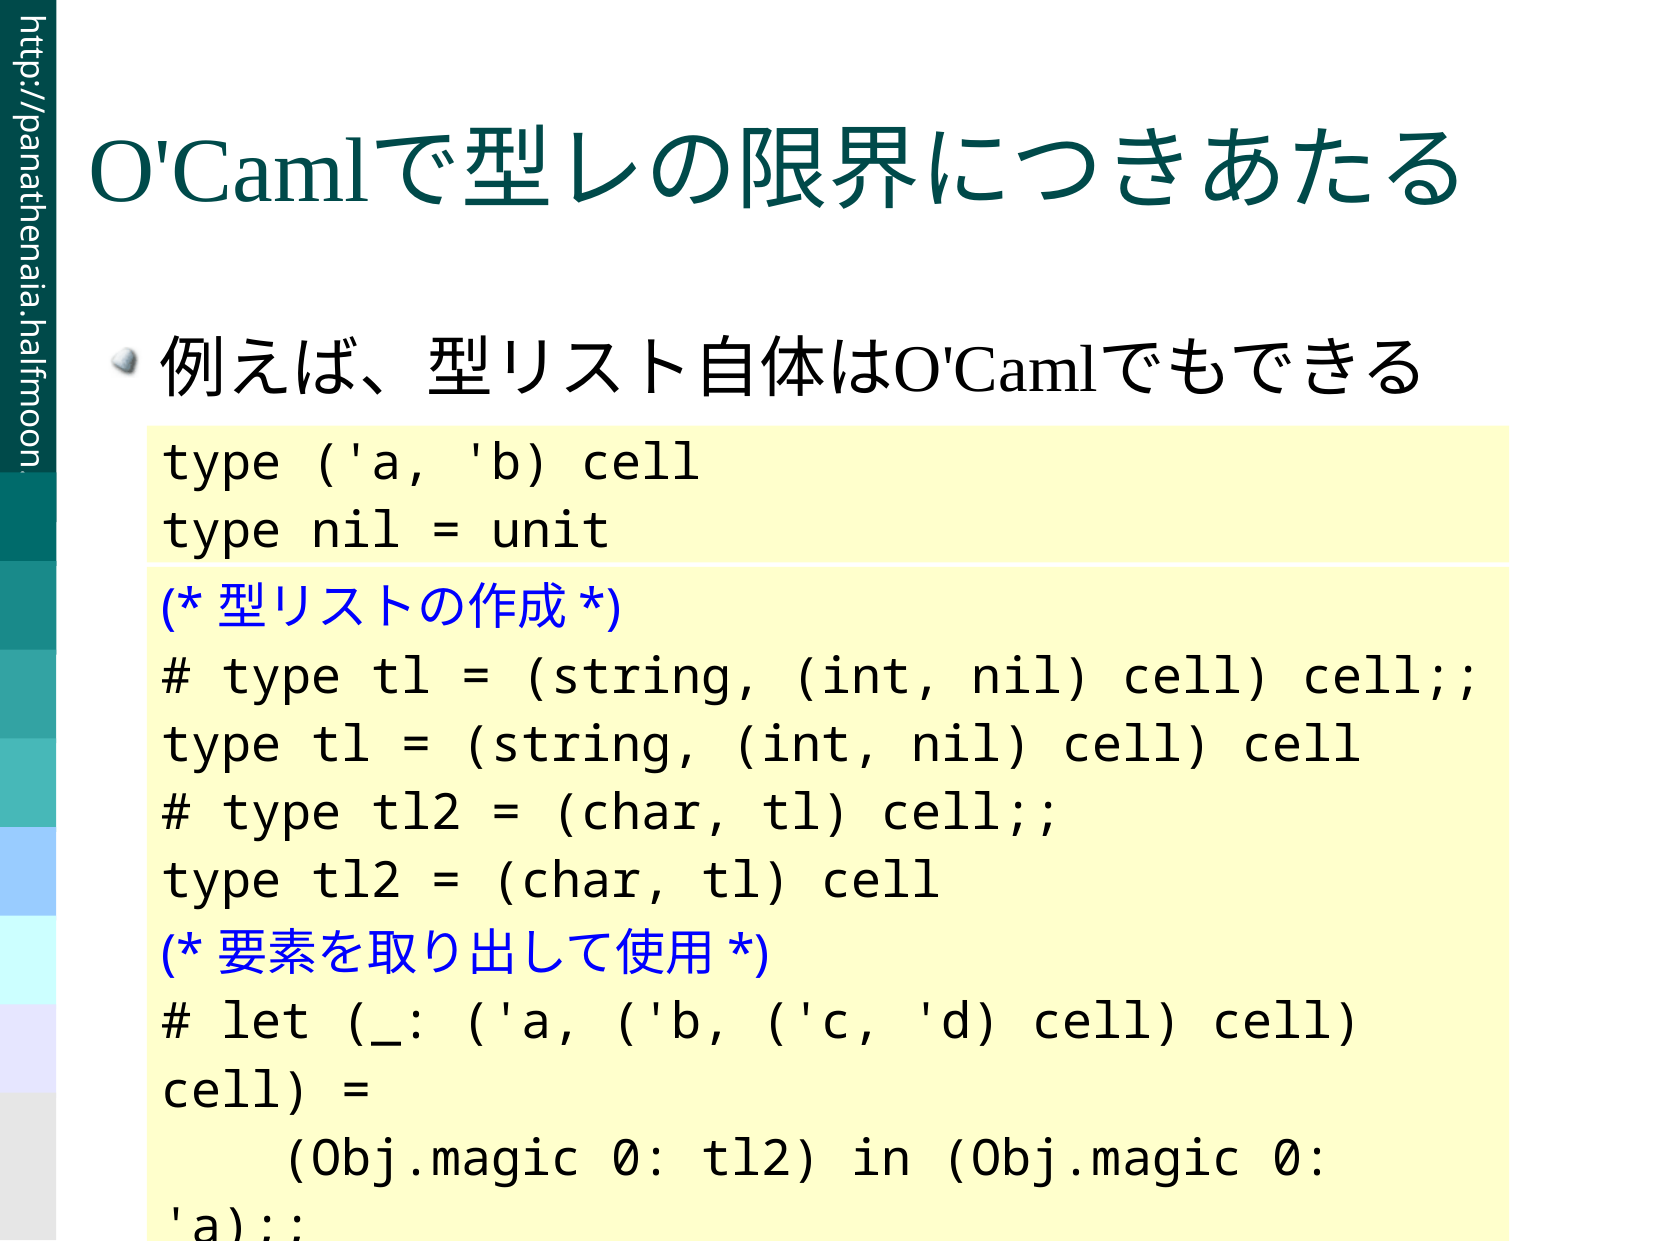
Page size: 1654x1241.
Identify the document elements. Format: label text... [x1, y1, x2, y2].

text_box type ('a, 'b) cell type nil = unit [146, 425, 1510, 530]
title O'Camlで型レの限界につきあたる [88, 57, 1577, 265]
text_box (* 型リストの作成 *) # type tl = (string, (int, nil) cell) cell;; type tl = (string, (int, nil) cell) cell # type tl2 = (char, tl) cell;; type tl2 = (char, tl) cell (* 要素を取り出して使用 *) # let (_: ('a, ('b, ('c, 'd) cell) cell) cell) = (Obj.magic 0: tl2) in (Obj.magic 0: 'a);; - : char = '\000' # let (_: ('a, ('b, ('c, 'd) cell) cell) cell) = (Obj.magic 0: tl2) in (Obj.magic 0: 'c);; - : int = 0 [146, 566, 1510, 1197]
list 例えば、型リスト自体はO'Camlでもできる [88, 313, 1577, 1133]
